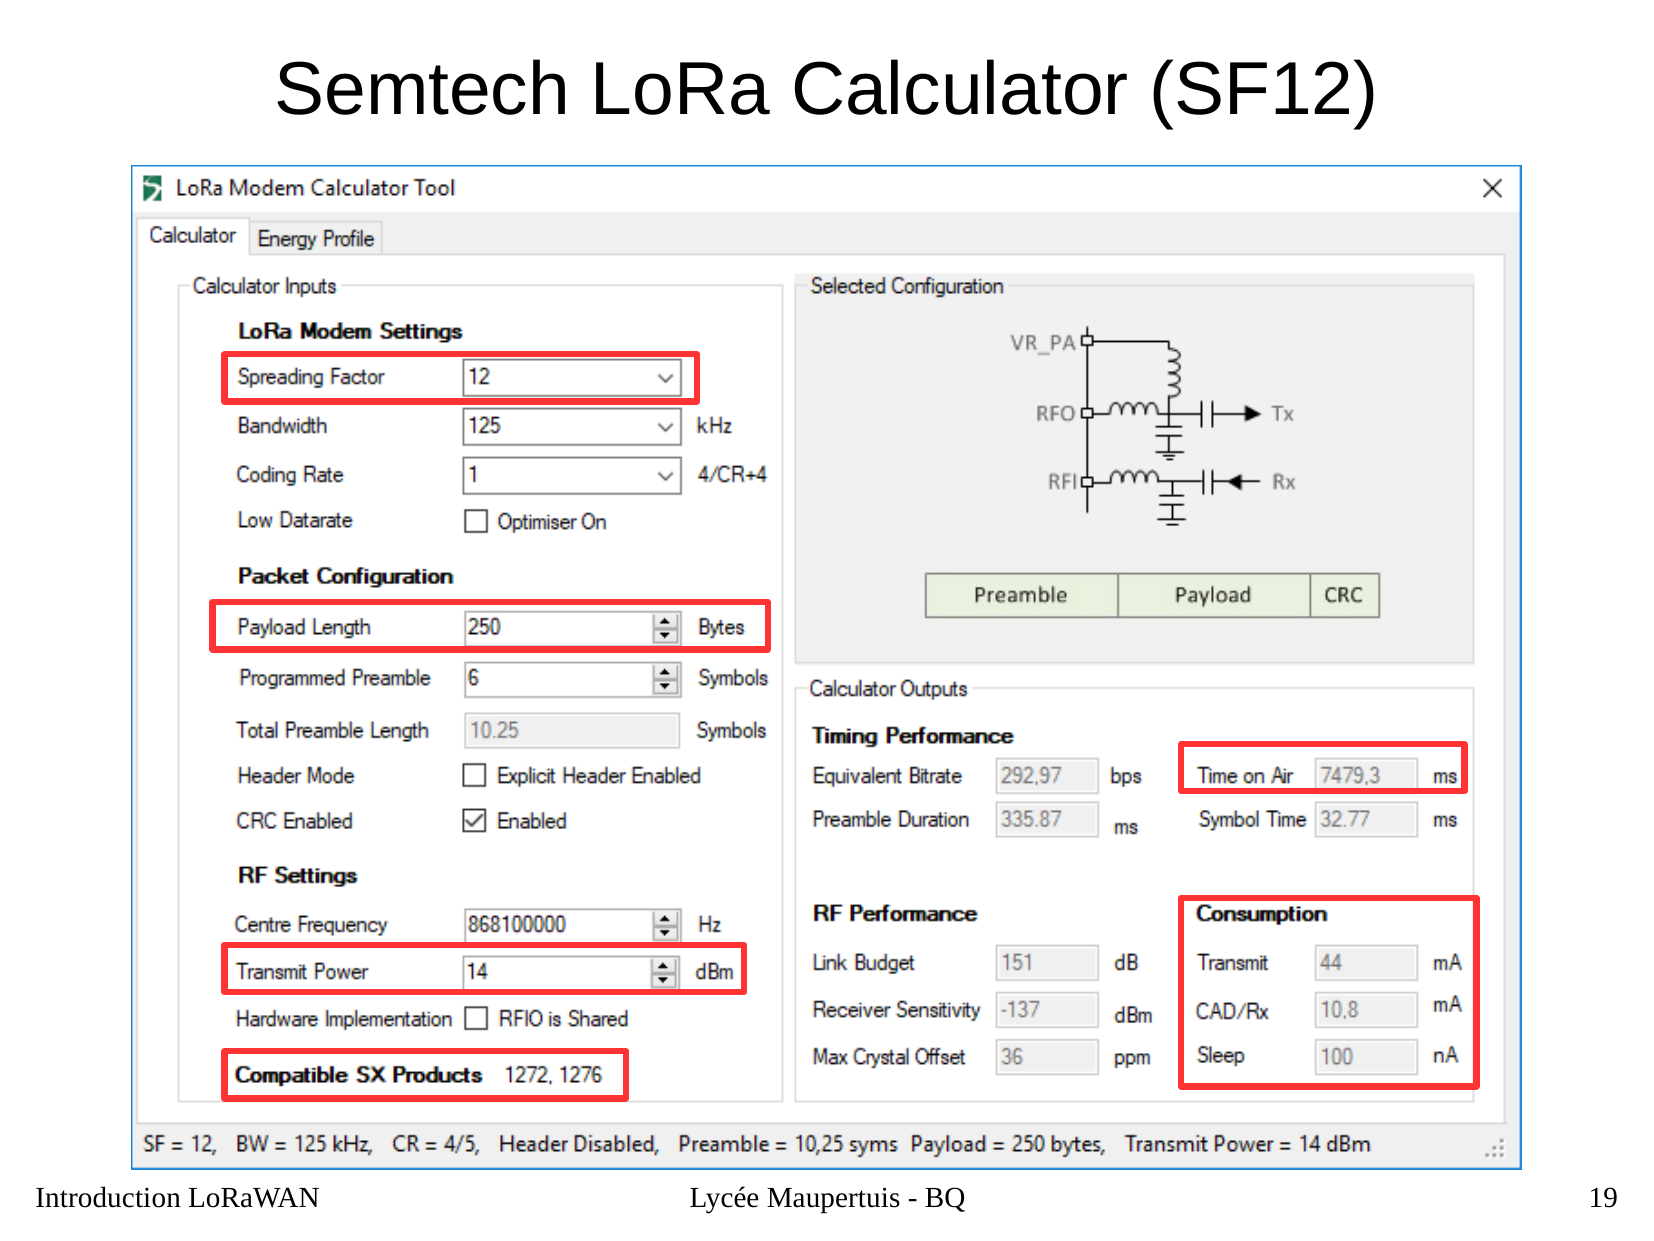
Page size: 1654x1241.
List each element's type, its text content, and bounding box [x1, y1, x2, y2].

picture [131, 165, 1522, 1170]
title Semtech LoRa Calculator (SF12) [35, 35, 1619, 142]
